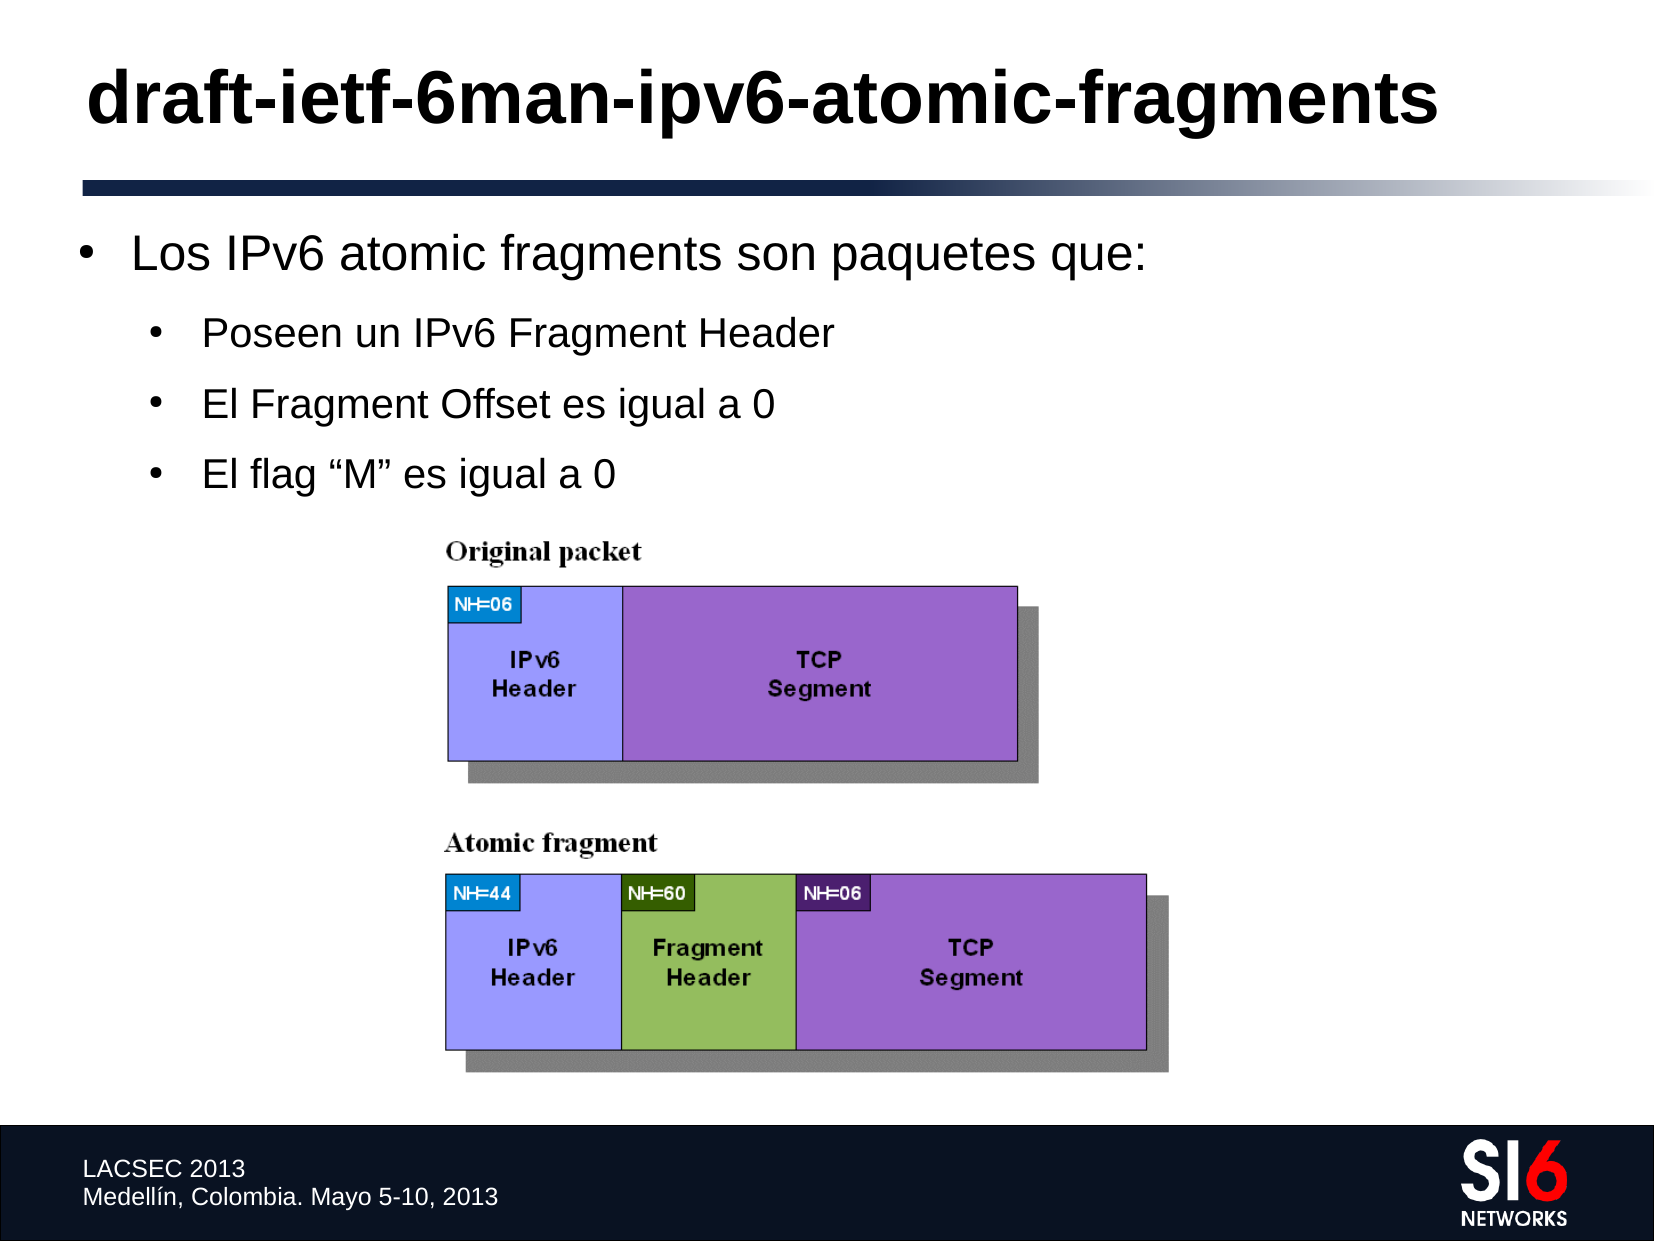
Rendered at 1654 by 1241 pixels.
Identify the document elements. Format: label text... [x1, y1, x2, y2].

title draft-ietf-6man-ipv6-atomic-fragments [86, 30, 1576, 166]
picture [435, 539, 1186, 1085]
list Los IPv6 atomic fragments son paquetes que: Poseen un IPv6 Fragment Header El Fragment Offset es igual a 0 El flag “M” es igual a 0 [60, 225, 1549, 500]
picture [1461, 1139, 1567, 1226]
